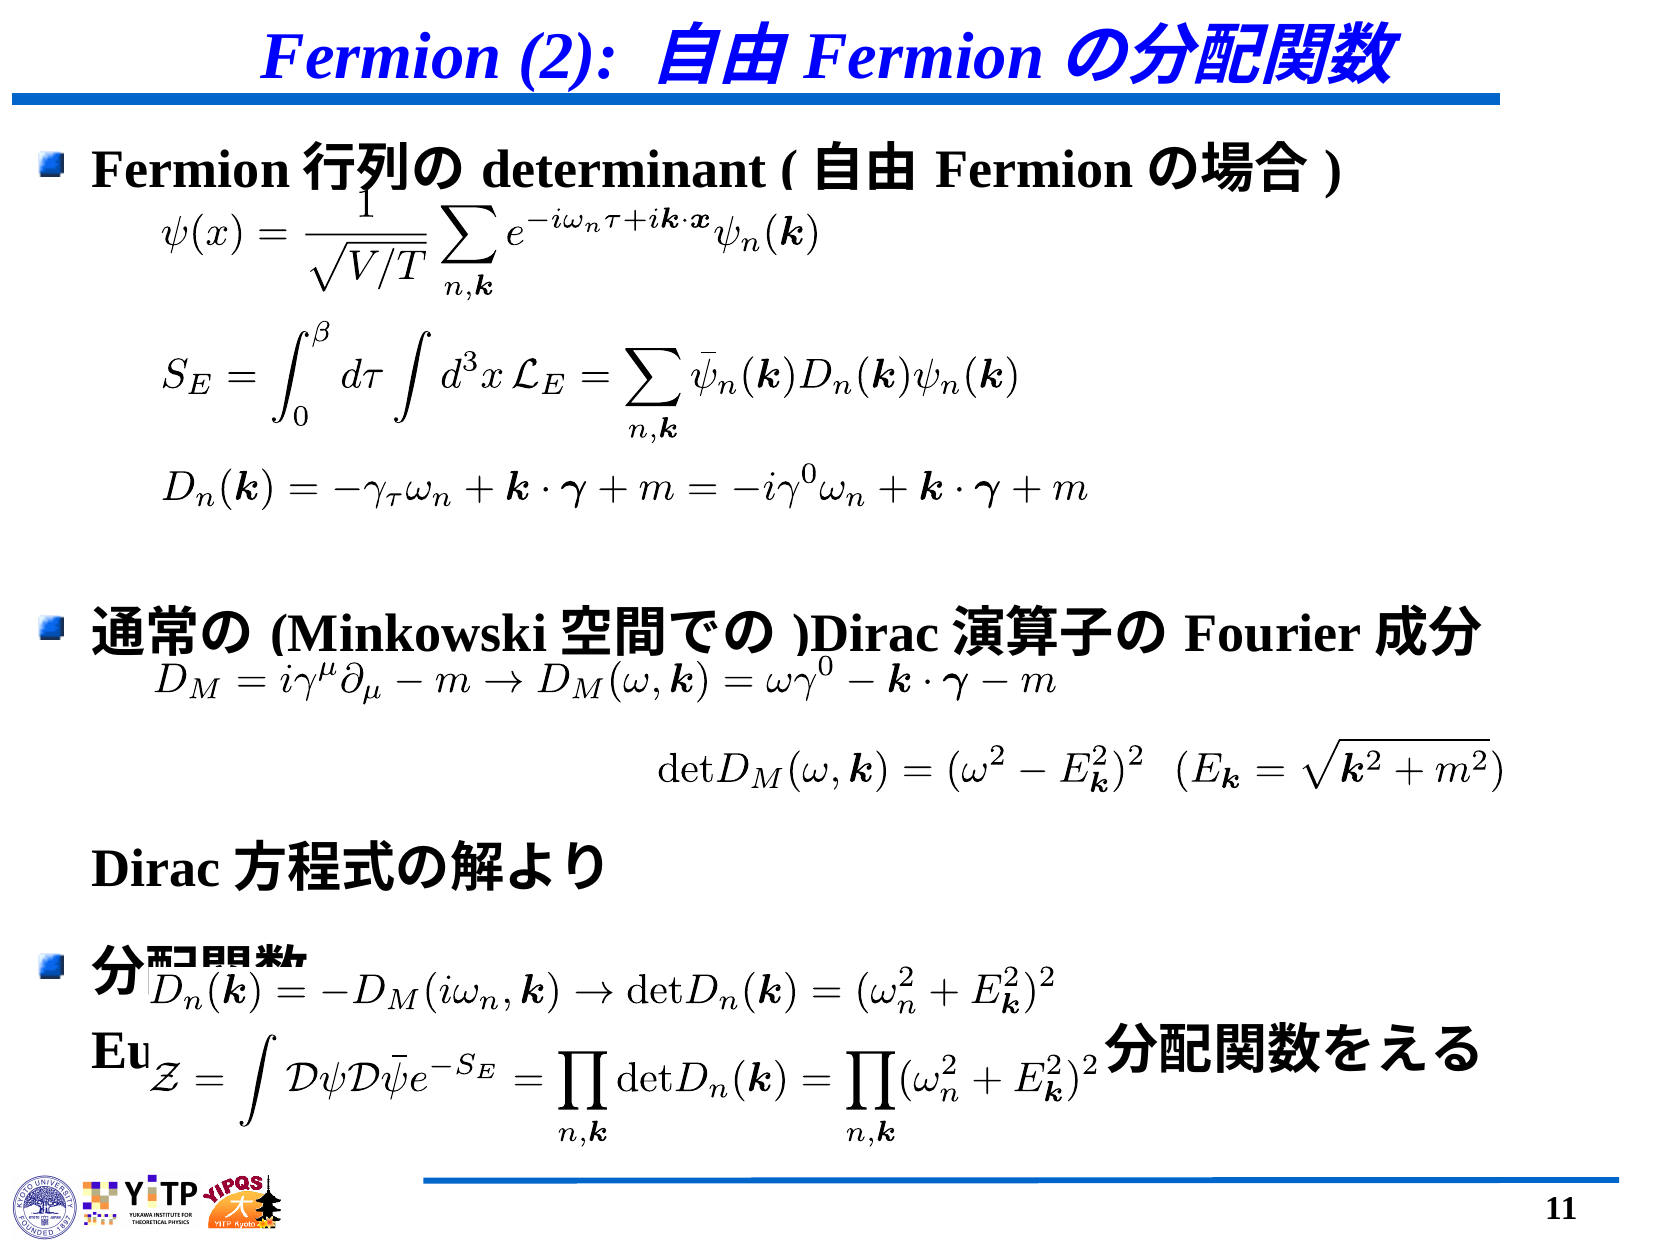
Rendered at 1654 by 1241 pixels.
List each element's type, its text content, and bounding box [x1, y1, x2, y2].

picture [11, 1170, 281, 1241]
text_box [657, 739, 1506, 793]
text_box [152, 655, 1057, 705]
list Fermion行列のdeterminant (自由Fermionの場合) 通常の(Minkowski空間での)Dirac演算子のFourier成分 Dirac方程式の解より 分配関数 EuclideanでのFermion行列との関係から分配関数をえる [20, 124, 1621, 1137]
text_box [148, 966, 1099, 1147]
text_box [160, 189, 1089, 511]
title Fermion (2): 自由Fermionの分配関数 [0, 0, 1654, 99]
